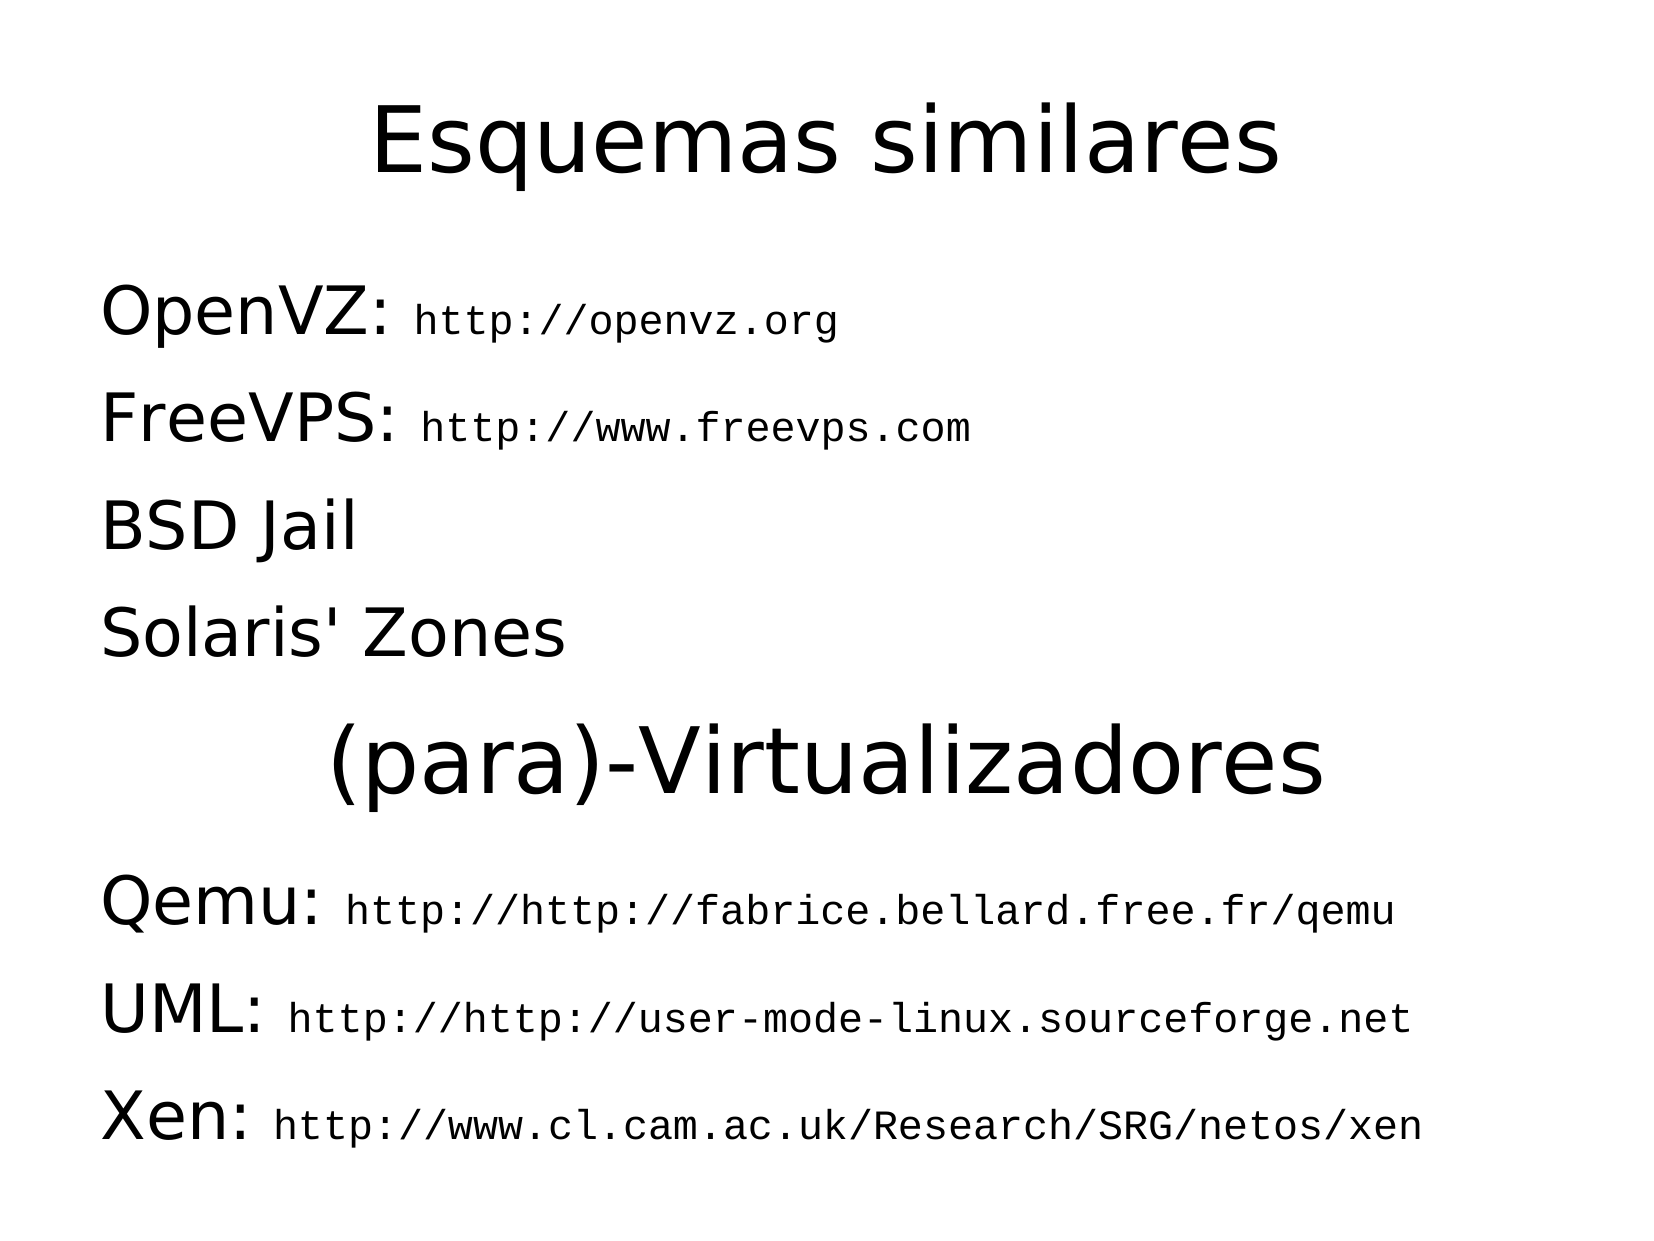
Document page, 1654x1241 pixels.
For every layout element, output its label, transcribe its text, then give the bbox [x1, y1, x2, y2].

list OpenVZ: http://openvz.org FreeVPS: http://www.freevps.com BSD Jail Solaris' Zones [82, 272, 1571, 657]
list Qemu: http://http://fabrice.bellard.free.fr/qemu UML: http://http://user-mode-linux.sourceforge.net Xen: http://www.cl.cam.ac.uk/Research/SRG/netos/xen [82, 863, 1571, 1211]
title Esquemas similares [82, 37, 1571, 245]
title (para)-Virtualizadores [82, 657, 1571, 863]
